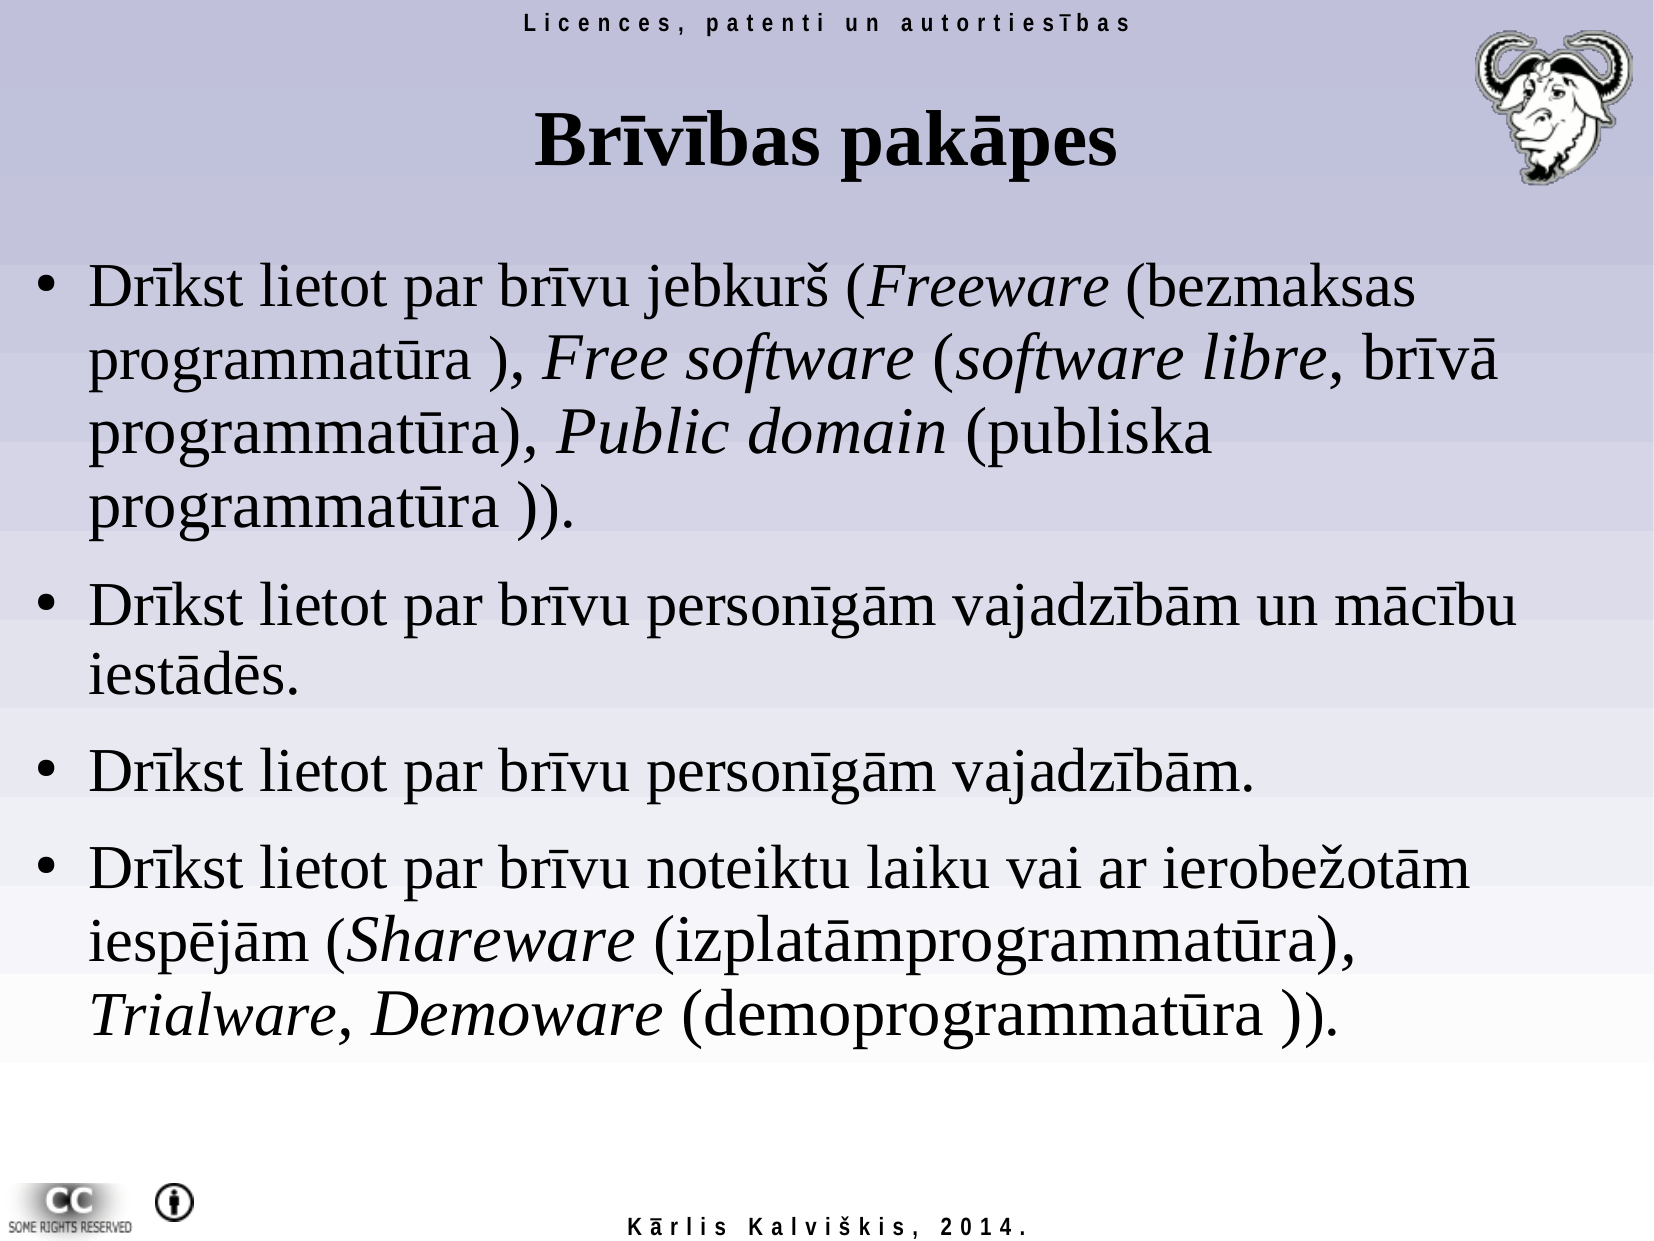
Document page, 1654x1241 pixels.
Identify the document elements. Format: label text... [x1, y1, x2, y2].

list Drīkst lietot par brīvu jebkurš (Freeware (bezmaksas programmatūra ), Free software (software libre, brīvā programmatūra), Public domain (publiska programmatūra )). Drīkst lietot par brīvu personīgām vajadzībām un mācību iestādēs. Drīkst lietot par brīvu personīgām vajadzībām. Drīkst lietot par brīvu noteiktu laiku vai ar ierobežotām iespējām (Shareware (izplatāmprogrammatūra), Trialware, Demoware (demoprogrammatūra )). [17, 250, 1632, 1206]
picture [0, 0, 1654, 192]
picture [0, 241, 1654, 1241]
title Brīvības pakāpes [0, 36, 1654, 241]
